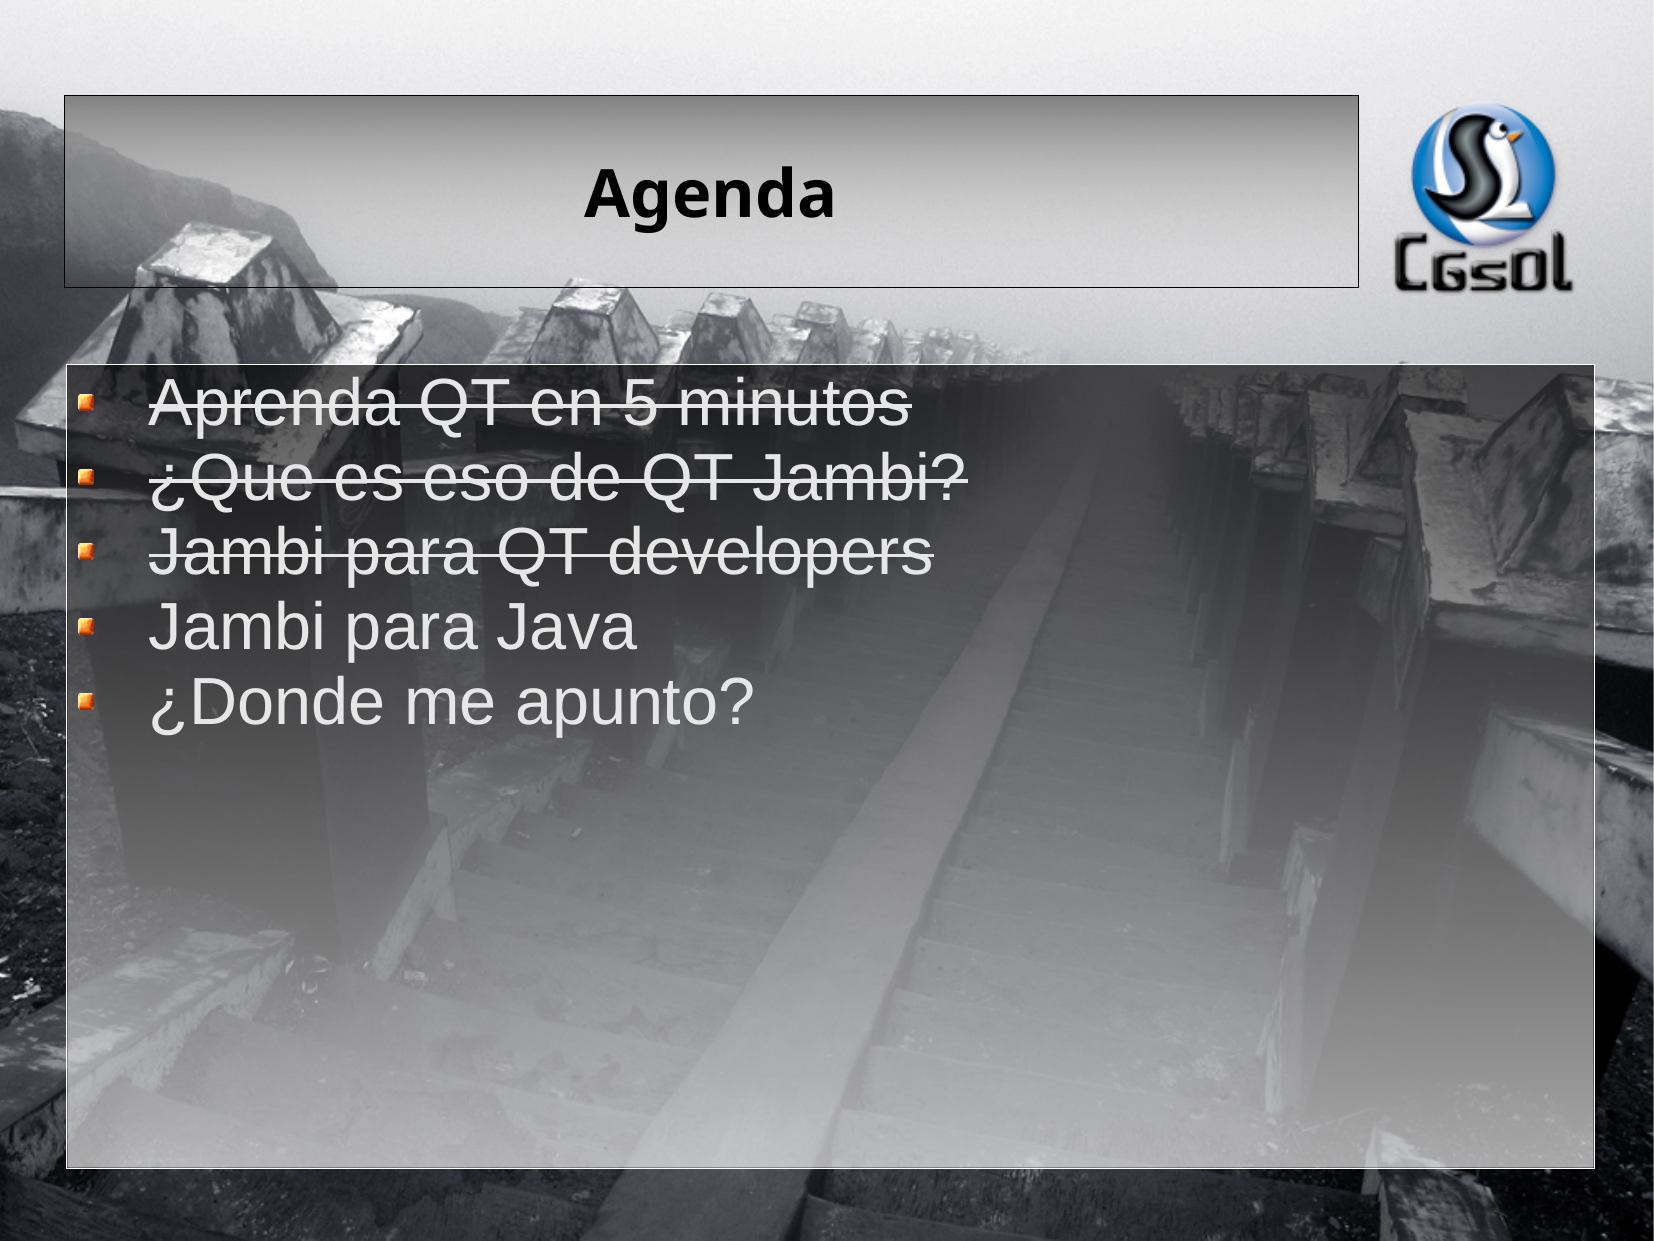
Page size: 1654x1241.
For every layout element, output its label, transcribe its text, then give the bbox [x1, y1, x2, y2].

picture [0, 0, 1654, 1241]
list Aprenda QT en 5 minutos ¿Que es eso de QT Jambi? Jambi para QT developers Jambi para Java ¿Donde me apunto? [66, 364, 1595, 1169]
title Agenda [64, 95, 1359, 288]
